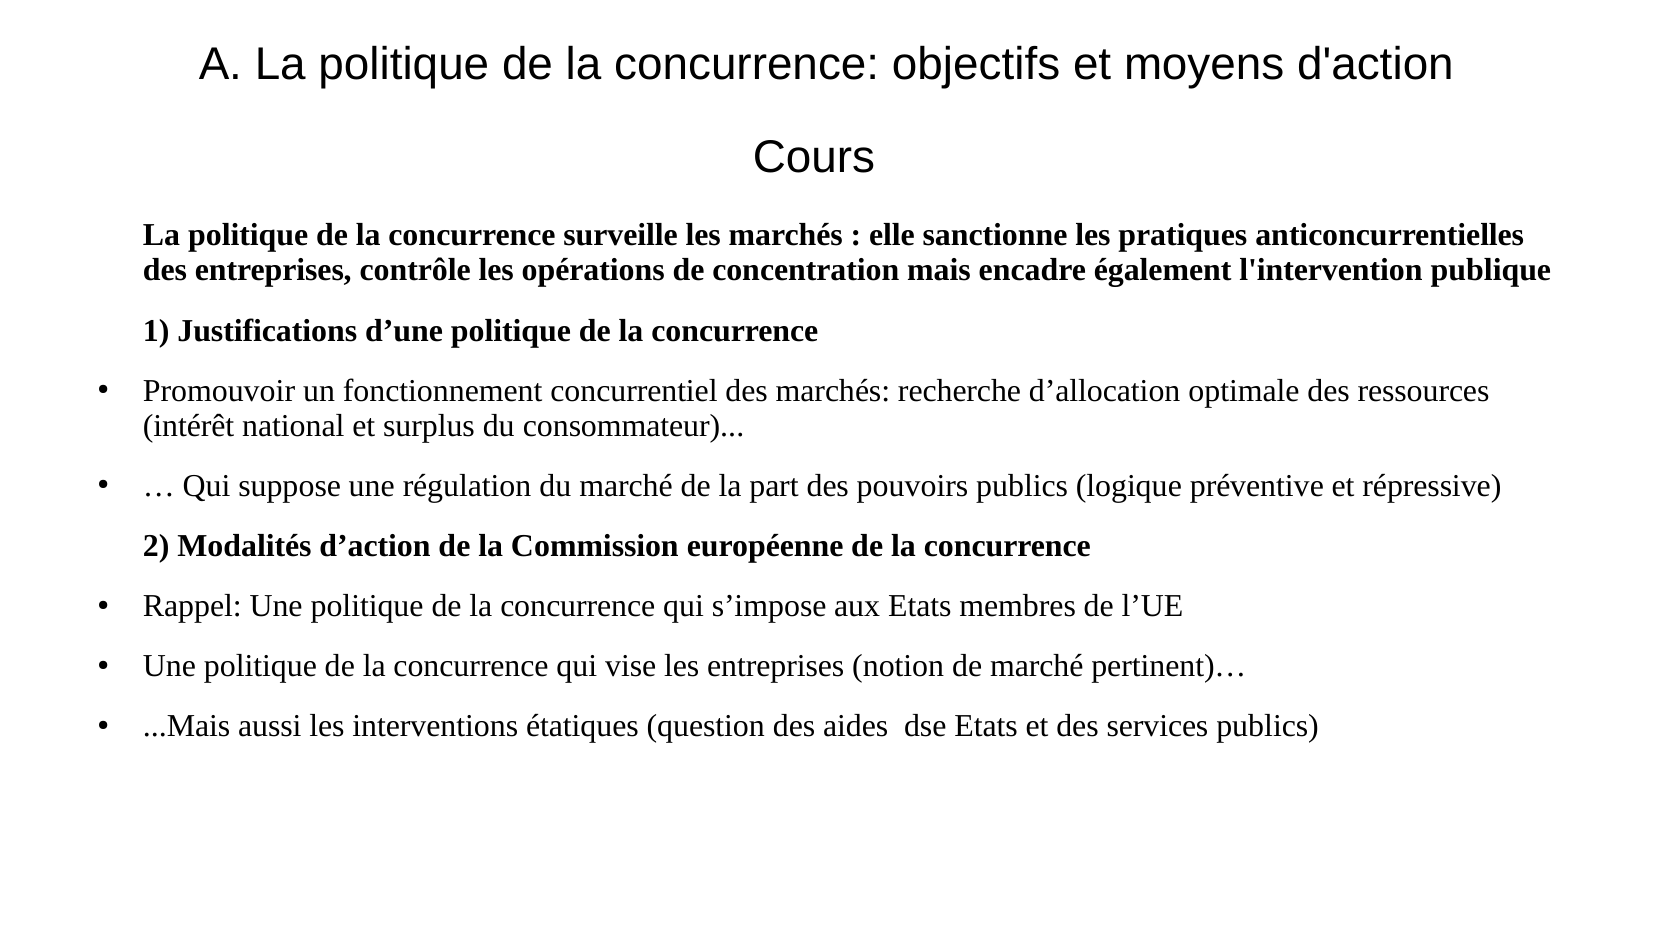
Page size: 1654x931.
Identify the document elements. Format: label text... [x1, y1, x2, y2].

title A. La politique de la concurrence: objectifs et moyens d'action Cours [82, 37, 1571, 193]
list La politique de la concurrence surveille les marchés : elle sanctionne les pratiques anticoncurrentielles des entreprises, contrôle les opérations de concentration mais encadre également l'intervention publique 1) Justifications d’une politique de la concurrence Promouvoir un fonctionnement concurrentiel des marchés: recherche d’allocation optimale des ressources (intérêt national et surplus du consommateur)... … Qui suppose une régulation du marché de la part des pouvoirs publics (logique préventive et répressive) 2) Modalités d’action de la Commission européenne de la concurrence Rappel: Une politique de la concurrence qui s’impose aux Etats membres de l’UE Une politique de la concurrence qui vise les entreprises (notion de marché pertinent)… ...Mais aussi les interventions étatiques (question des aides dse Etats et des services publics) [82, 217, 1571, 758]
